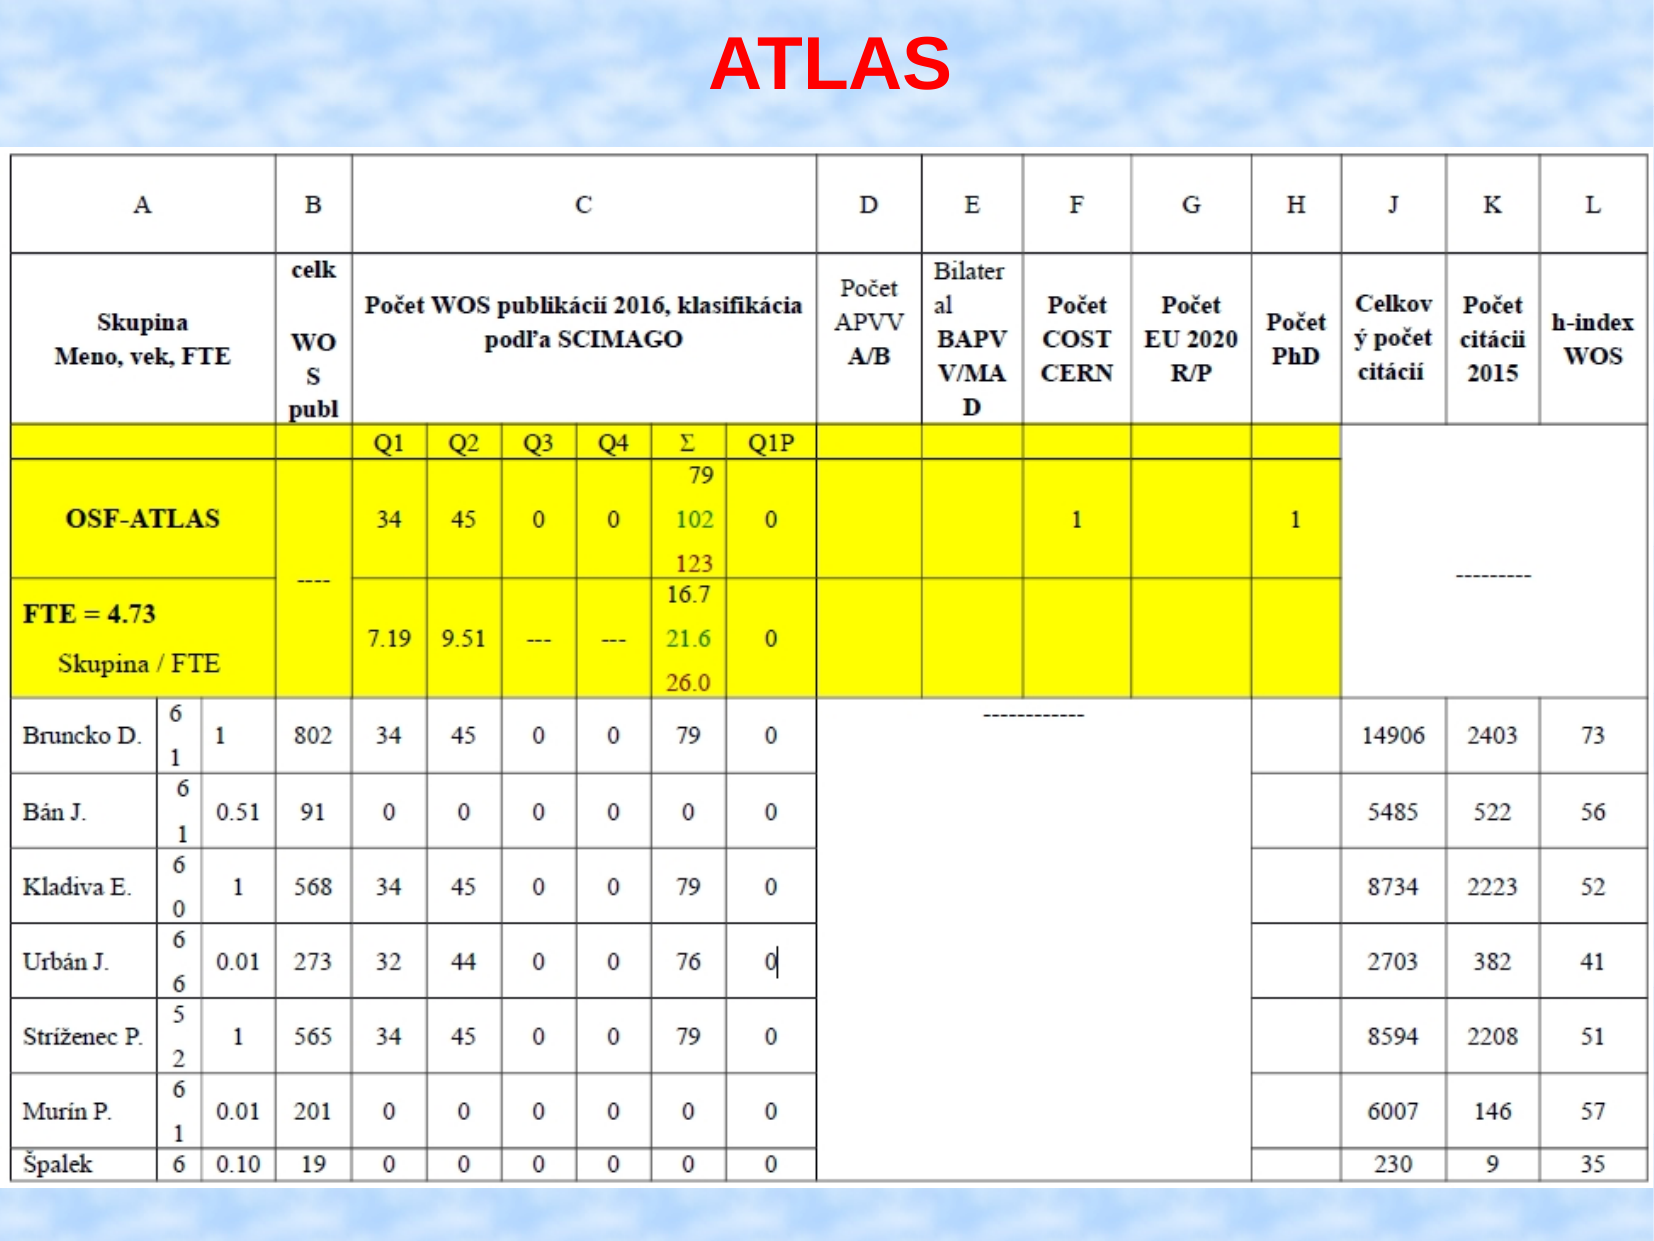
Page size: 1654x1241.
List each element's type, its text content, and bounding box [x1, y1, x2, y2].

title ATLAS [86, 12, 1576, 115]
picture [0, 0, 1654, 1241]
